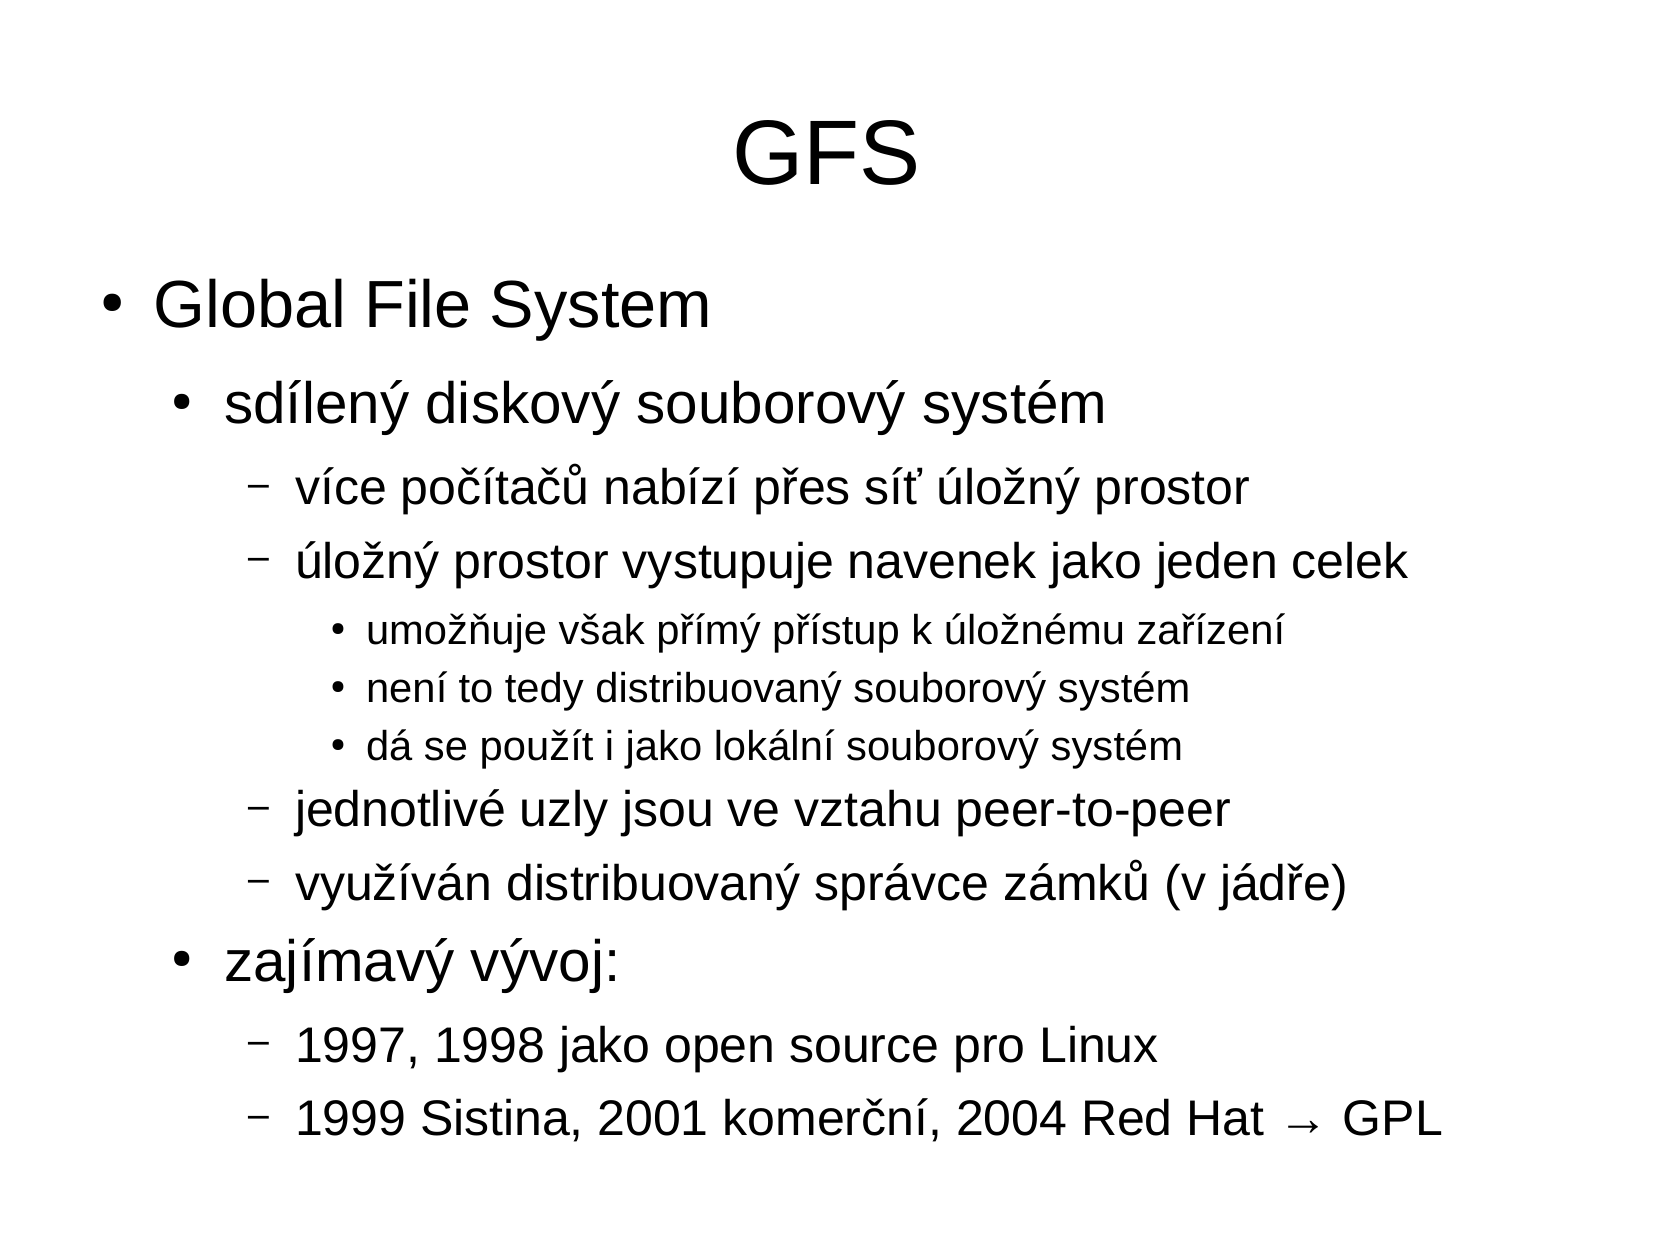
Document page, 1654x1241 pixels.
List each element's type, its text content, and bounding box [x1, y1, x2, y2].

list Global File System sdílený diskový souborový systém více počítačů nabízí přes síť úložný prostor úložný prostor vystupuje navenek jako jeden celek umožňuje však přímý přístup k úložnému zařízení není to tedy distribuovaný souborový systém dá se použít i jako lokální souborový systém jednotlivé uzly jsou ve vztahu peer-to-peer využíván distribuovaný správce zámků (v jádře) zajímavý vývoj: 1997, 1998 jako open source pro Linux 1999 Sistina, 2001 komerční, 2004 Red Hat → GPL [82, 266, 1571, 1147]
title GFS [82, 56, 1571, 250]
